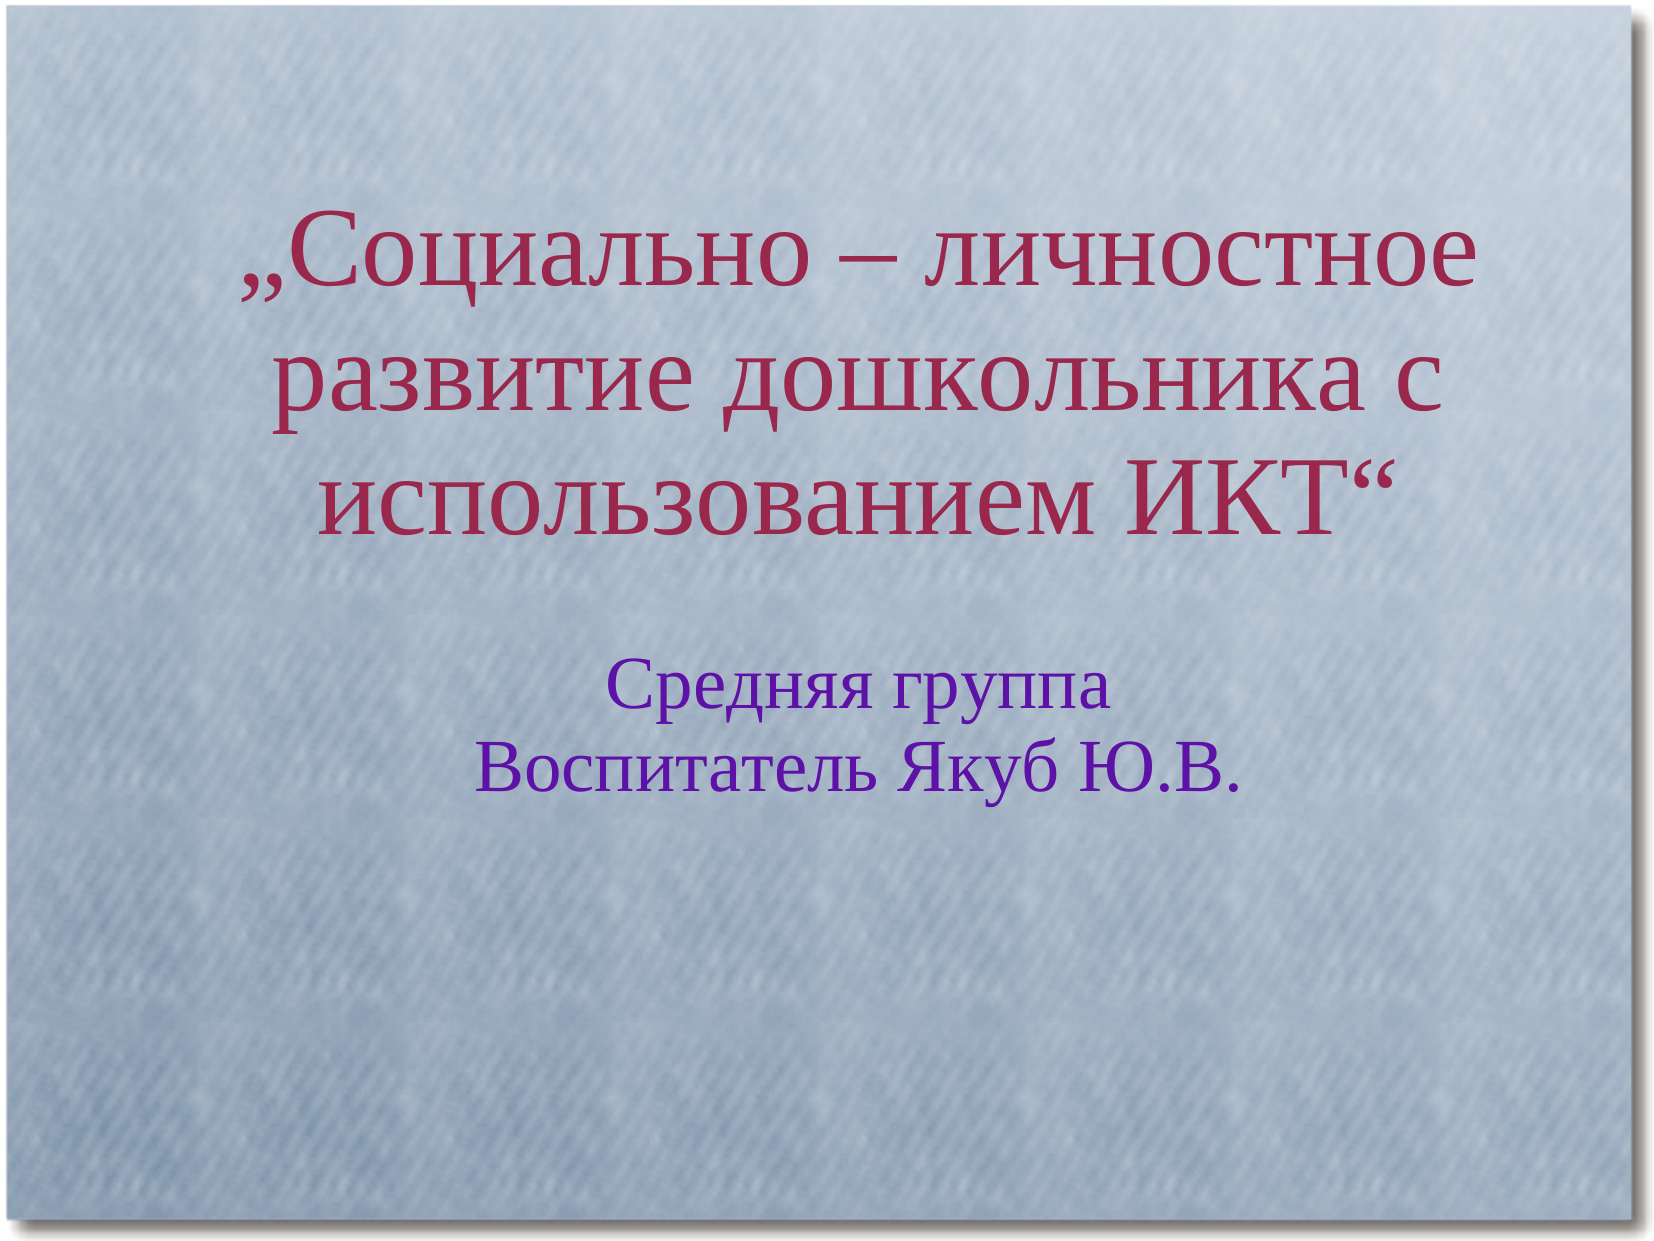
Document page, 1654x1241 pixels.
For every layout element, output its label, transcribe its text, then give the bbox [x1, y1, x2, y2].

subtitle „Социально – личностное развитие дошкольника с использованием ИКТ“ Средняя группа Воспитатель Якуб Ю.В. [152, 147, 1565, 929]
picture [0, 0, 1654, 1241]
